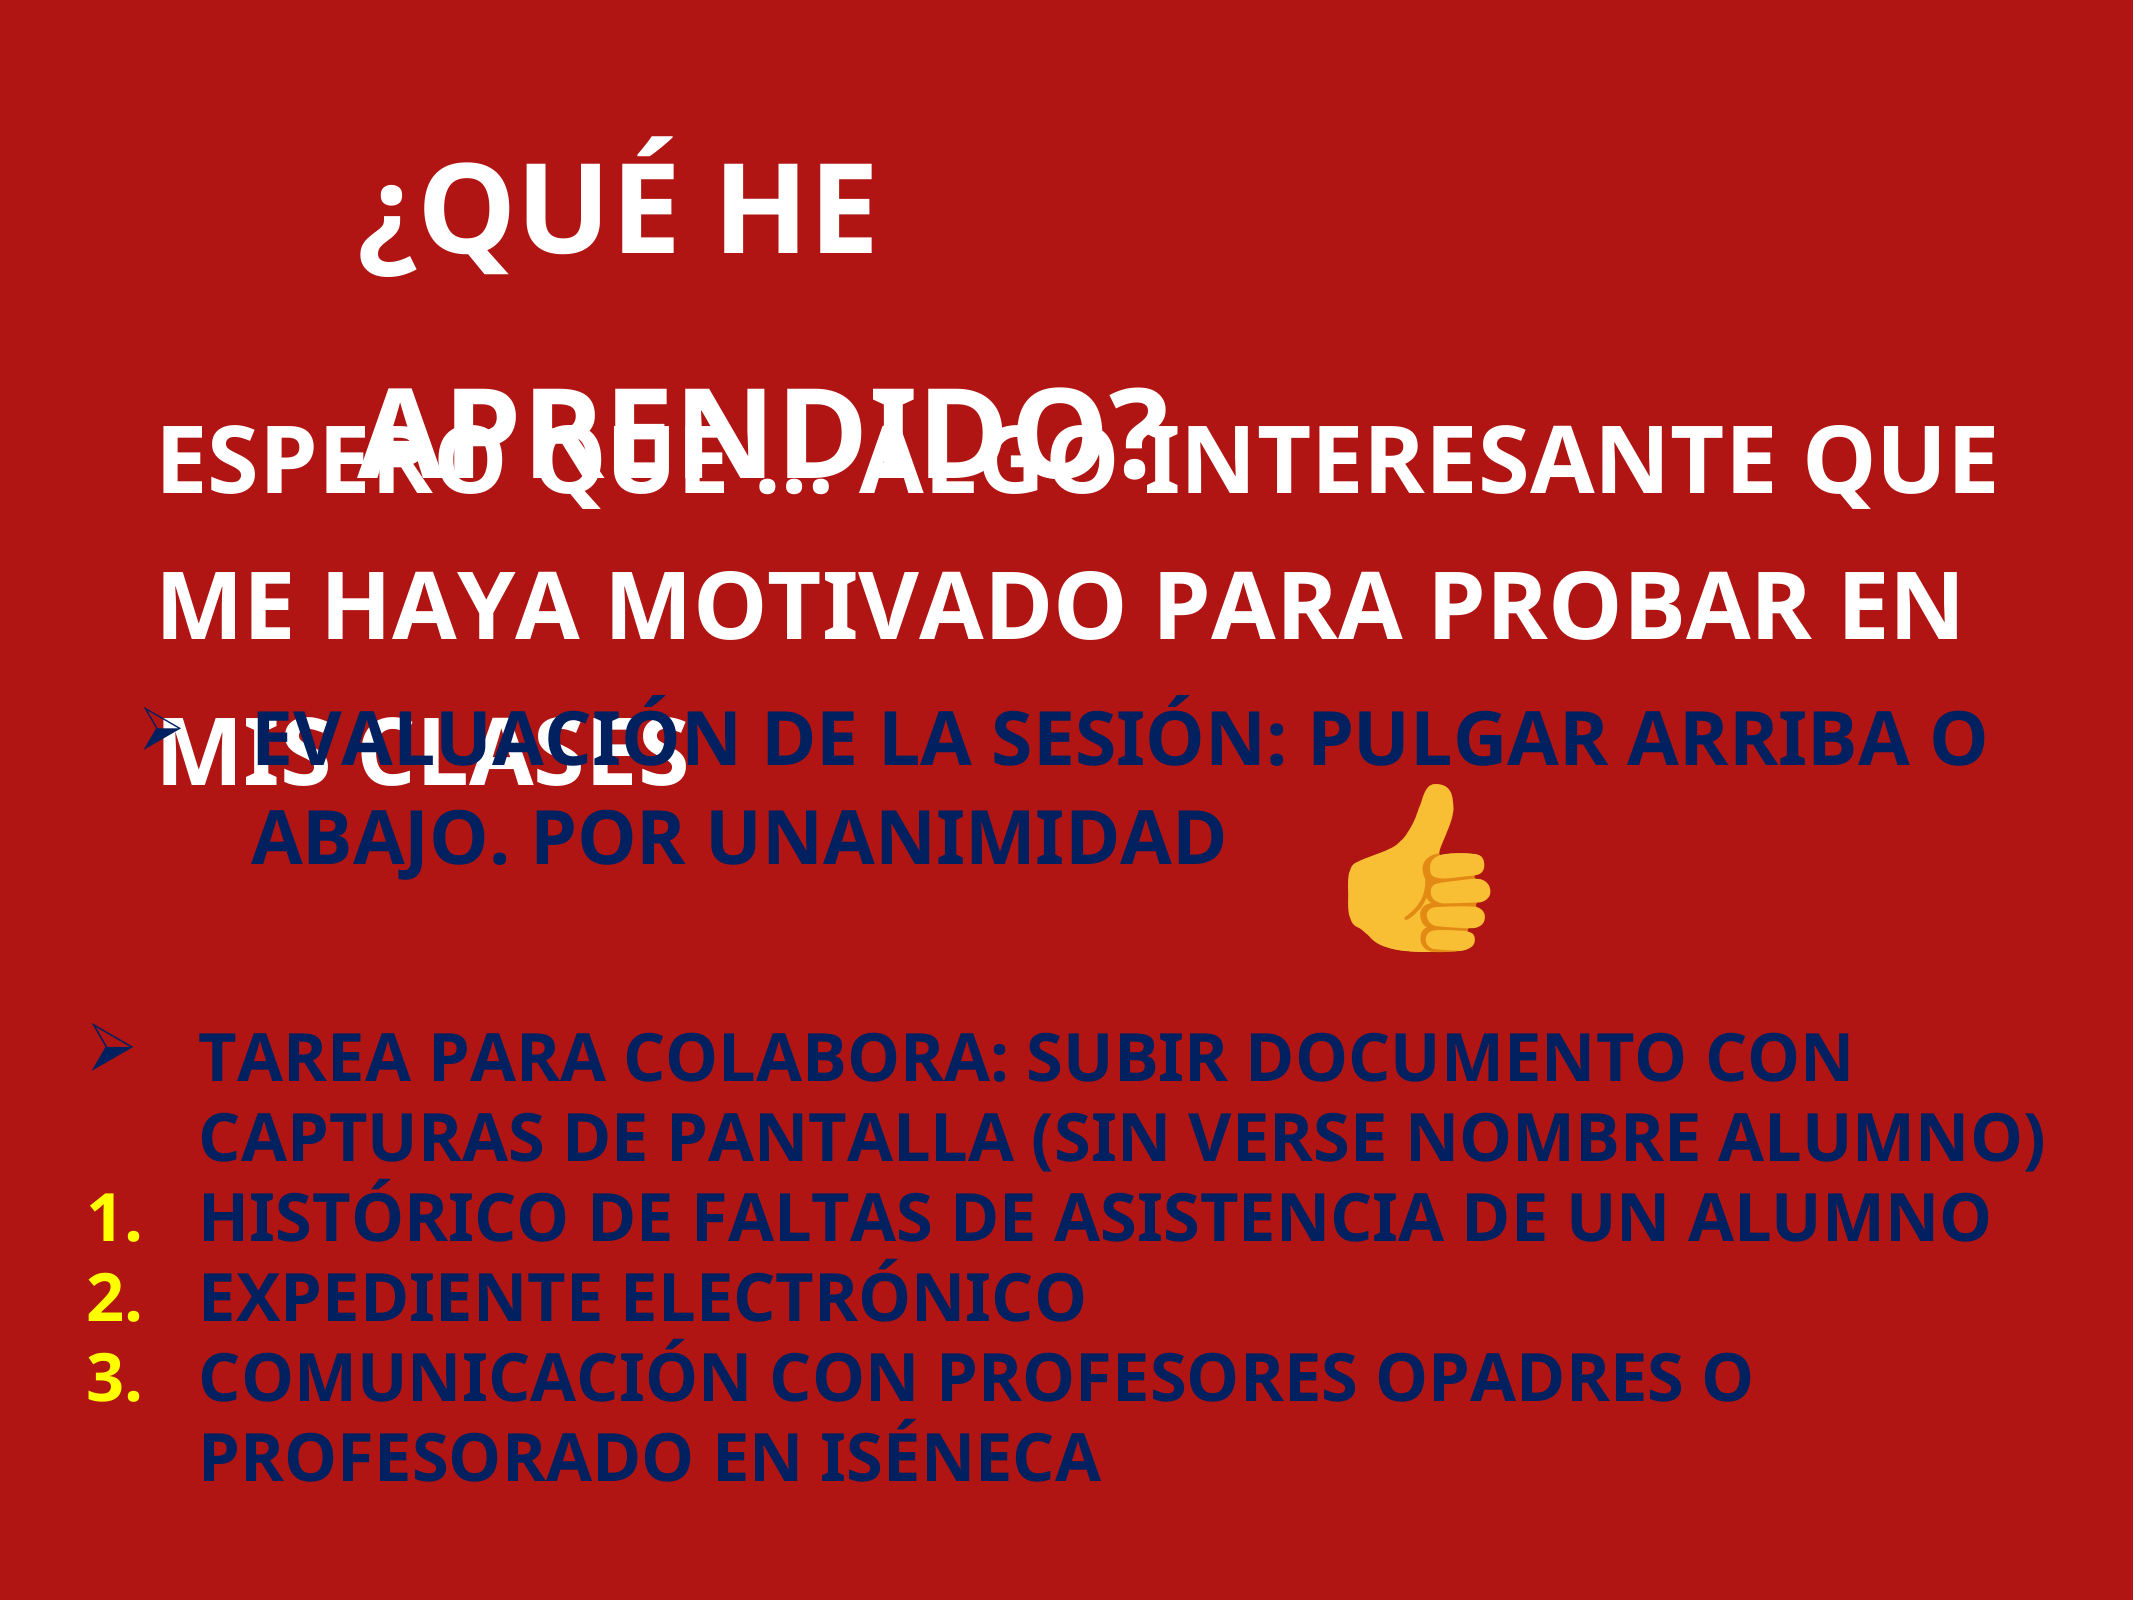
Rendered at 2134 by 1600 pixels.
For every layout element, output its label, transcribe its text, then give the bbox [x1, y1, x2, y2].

text_box EVALUACIÓN DE LA SESIÓN: PULGAR ARRIBA O ABAJO. POR UNANIMIDAD [123, 674, 2081, 926]
picture [1332, 781, 1506, 955]
text_box TAREA PARA COLABORA: SUBIR DOCUMENTO CON CAPTURAS DE PANTALLA (SIN VERSE NOMBRE ALUMNO) HISTÓRICO DE FALTAS DE ASISTENCIA DE UN ALUMNO EXPEDIENTE ELECTRÓNICO COMUNICACIÓN CON PROFESORES OPADRES O PROFESORADO EN ISÉNECA [71, 1007, 2081, 1503]
list ¿QUÉ HE APRENDIDO? [342, 45, 1602, 297]
text_box ESPERO QUE … ALGO INTERESANTE QUE ME HAYA MOTIVADO PARA PROBAR EN MIS CLASES [140, 358, 2098, 699]
